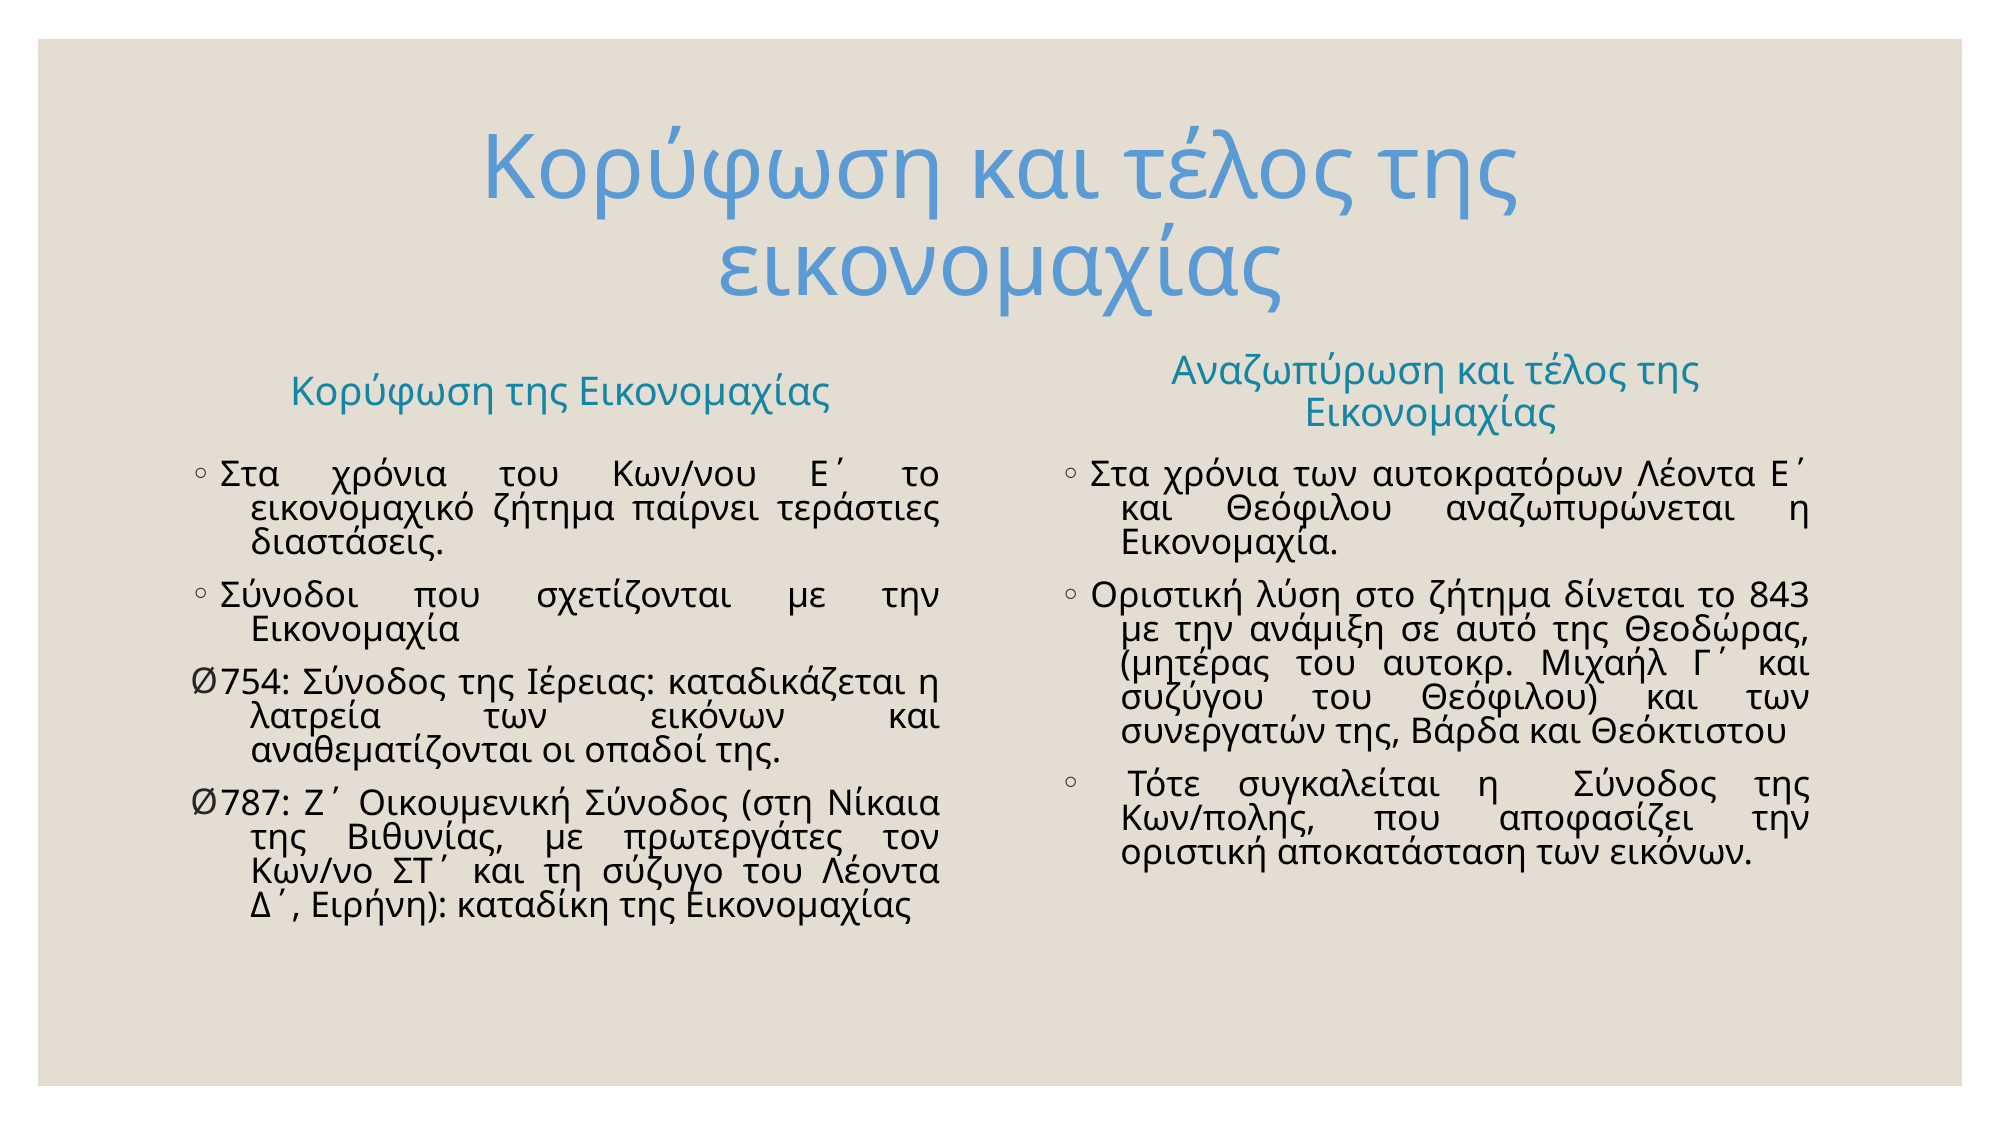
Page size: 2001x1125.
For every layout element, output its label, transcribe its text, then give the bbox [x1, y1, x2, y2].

list Αναζωπύρωση και τέλος της Εικονομαχίας [1045, 340, 1826, 446]
list Κορύφωση της Εικονομαχίας [175, 340, 956, 446]
list Στα χρόνια του Κων/νου Ε΄ το εικονομαχικό ζήτημα παίρνει τεράστιες διαστάσεις. Σύνοδοι που σχετίζονται με την Εικονομαχία 754: Σύνοδος της Ιέρειας: καταδικάζεται η λατρεία των εικόνων και αναθεματίζονται οι οπαδοί της. 787: Ζ΄ Οικουμενική Σύνοδος (στη Νίκαια της Βιθυνίας, με πρωτεργάτες τον Κων/νο ΣΤ΄ και τη σύζυγο του Λέοντα Δ΄, Ειρήνη): καταδίκη της Εικονομαχίας [175, 452, 956, 978]
title Κορύφωση και τέλος της εικονομαχίας [174, 105, 1825, 331]
list Στα χρόνια των αυτοκρατόρων Λέοντα Ε΄ και Θεόφιλου αναζωπυρώνεται η Εικονομαχία. Οριστική λύση στο ζήτημα δίνεται το 843 με την ανάμιξη σε αυτό της Θεοδώρας, (μητέρας του αυτοκρ. Μιχαήλ Γ΄ και συζύγου του Θεόφιλου) και των συνεργατών της, Βάρδα και Θεόκτιστου Τότε συγκαλείται η Σύνοδος της Κων/πολης, που αποφασίζει την οριστική αποκατάσταση των εικόνων. [1045, 452, 1826, 978]
